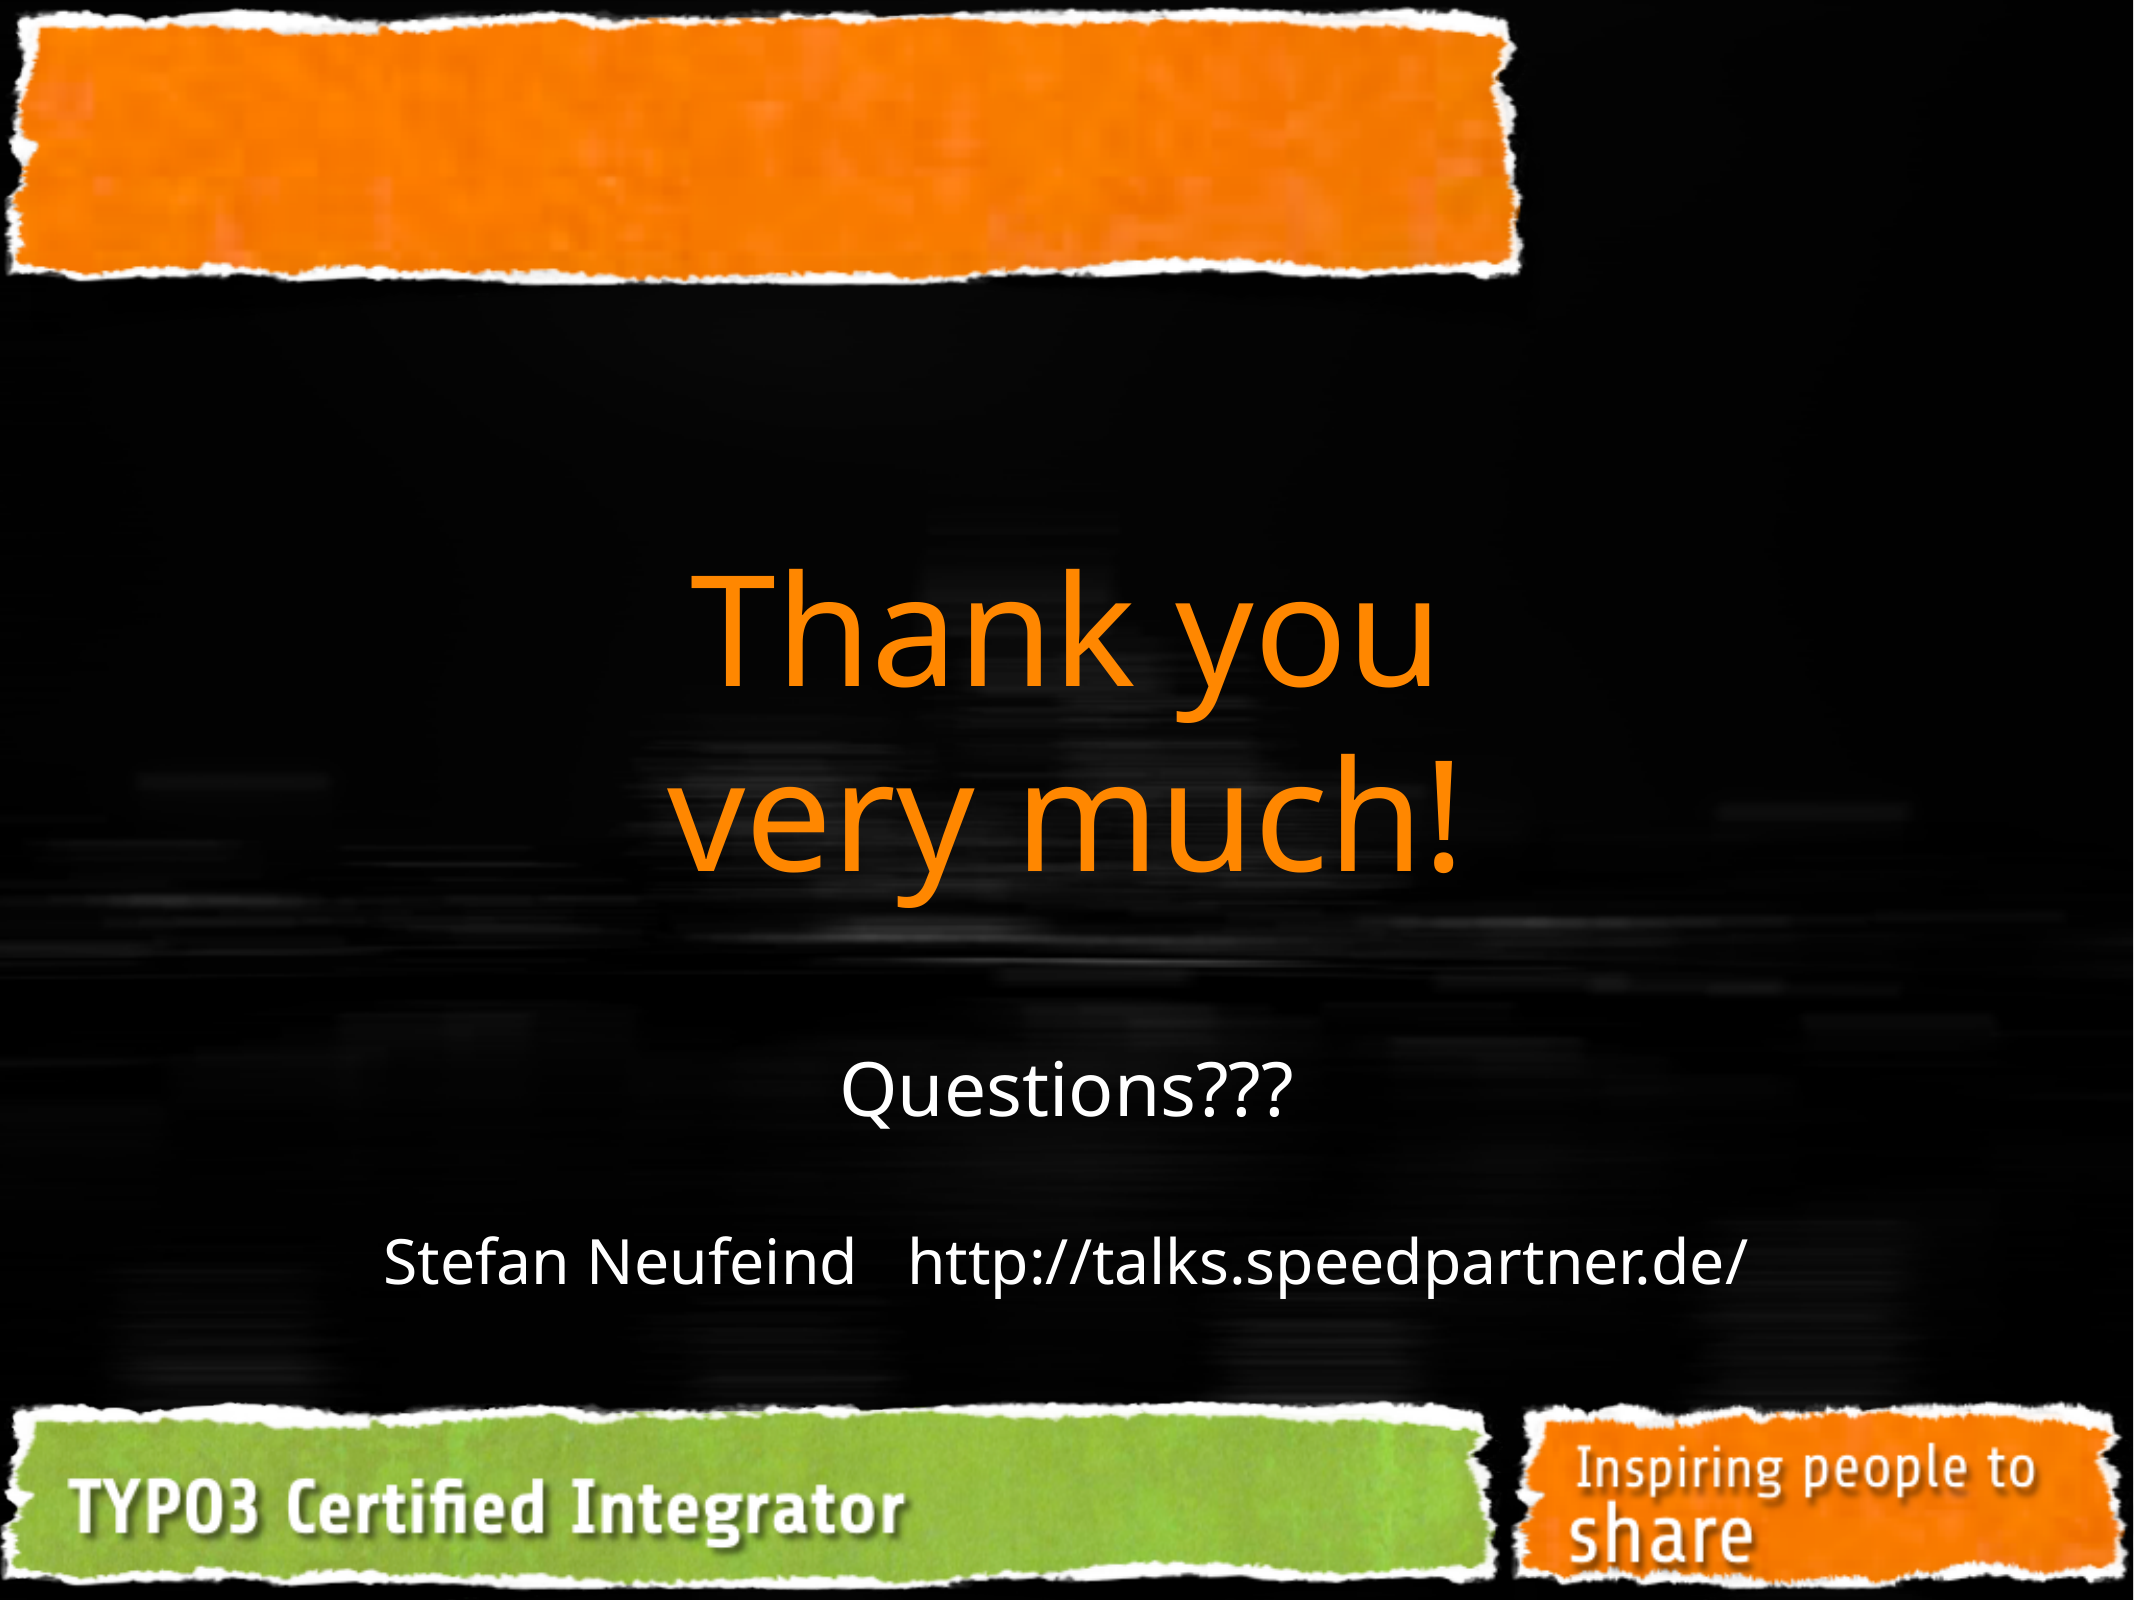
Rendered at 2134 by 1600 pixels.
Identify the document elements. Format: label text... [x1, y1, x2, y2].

list Questions??? Stefan Neufeind http://talks.speedpartner.de/ [208, 1033, 1925, 1306]
picture [0, 0, 2134, 1600]
title Thank you very much! [208, 368, 1925, 911]
